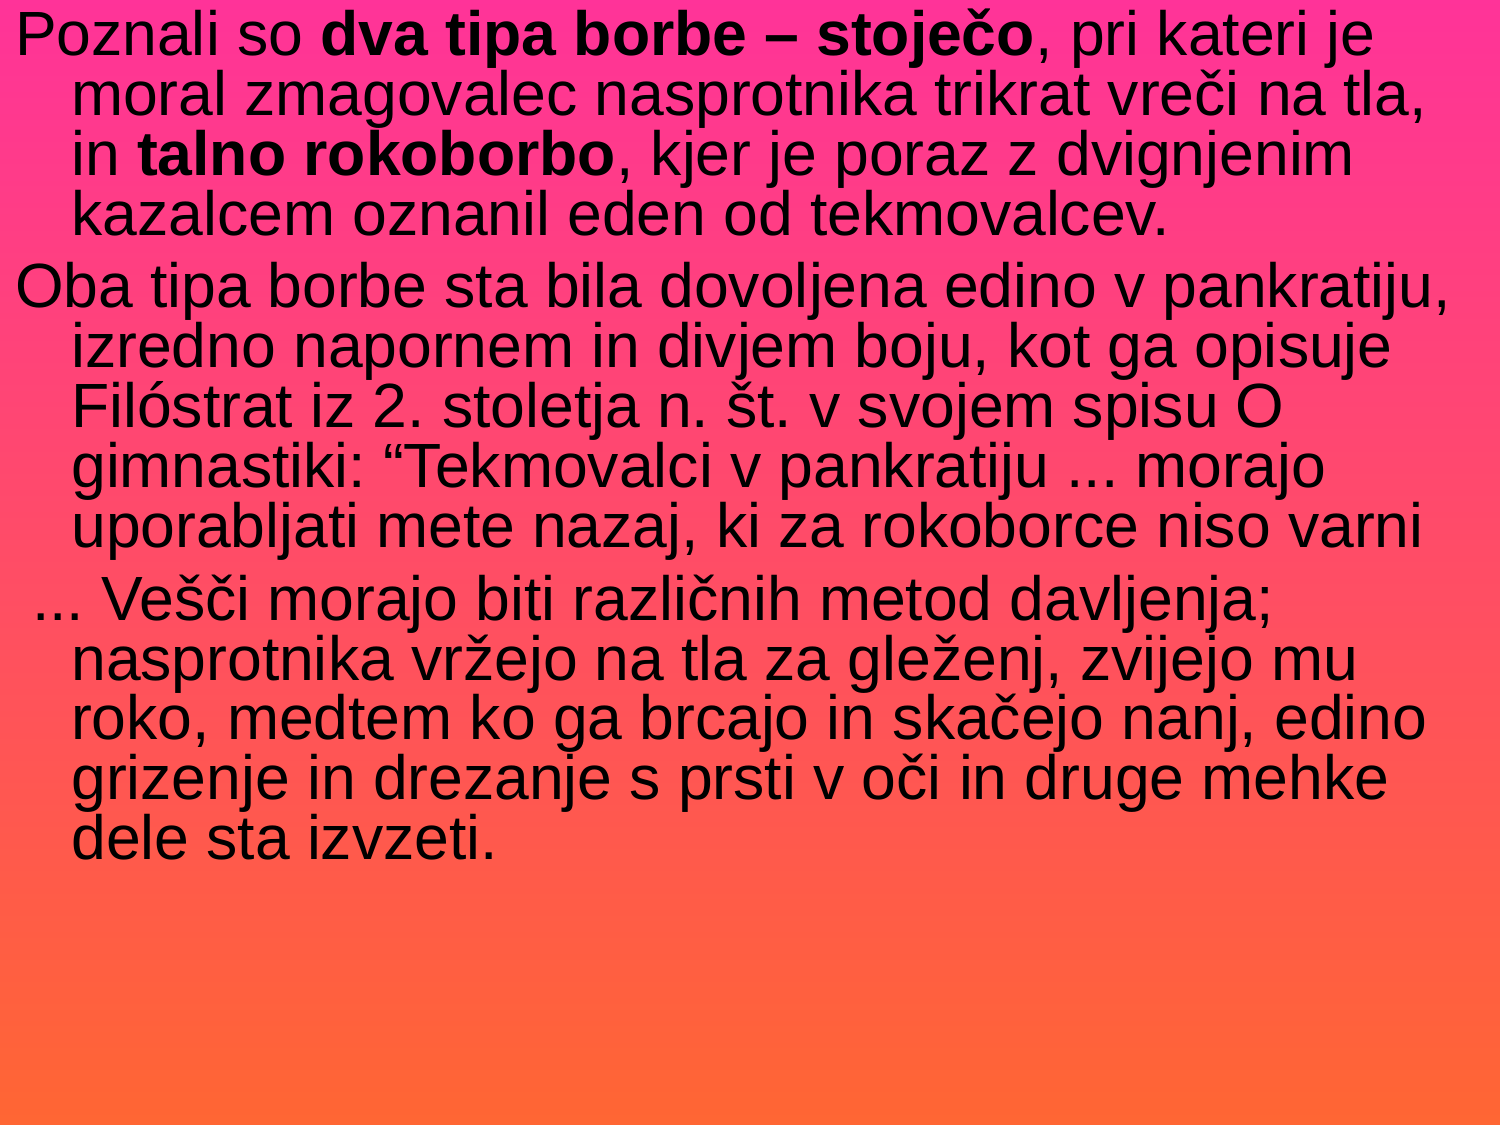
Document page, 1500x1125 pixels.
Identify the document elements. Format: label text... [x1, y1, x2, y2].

list Poznali so dva tipa borbe – stoječo, pri kateri je moral zmagovalec nasprotnika trikrat vreči na tla, in talno rokoborbo, kjer je poraz z dvignjenim kazalcem oznanil eden od tekmovalcev. Oba tipa borbe sta bila dovoljena edino v pankratiju, izredno napornem in divjem boju, kot ga opisuje Filóstrat iz 2. stoletja n. št. v svojem spisu O gimnastiki: “Tekmovalci v pankratiju ... morajo uporabljati mete nazaj, ki za rokoborce niso varni ... Vešči morajo biti različnih metod davljenja; nasprotnika vržejo na tla za gleženj, zvijejo mu roko, medtem ko ga brcajo in skačejo nanj, edino grizenje in drezanje s prsti v oči in druge mehke dele sta izvzeti. [0, 0, 1500, 1125]
